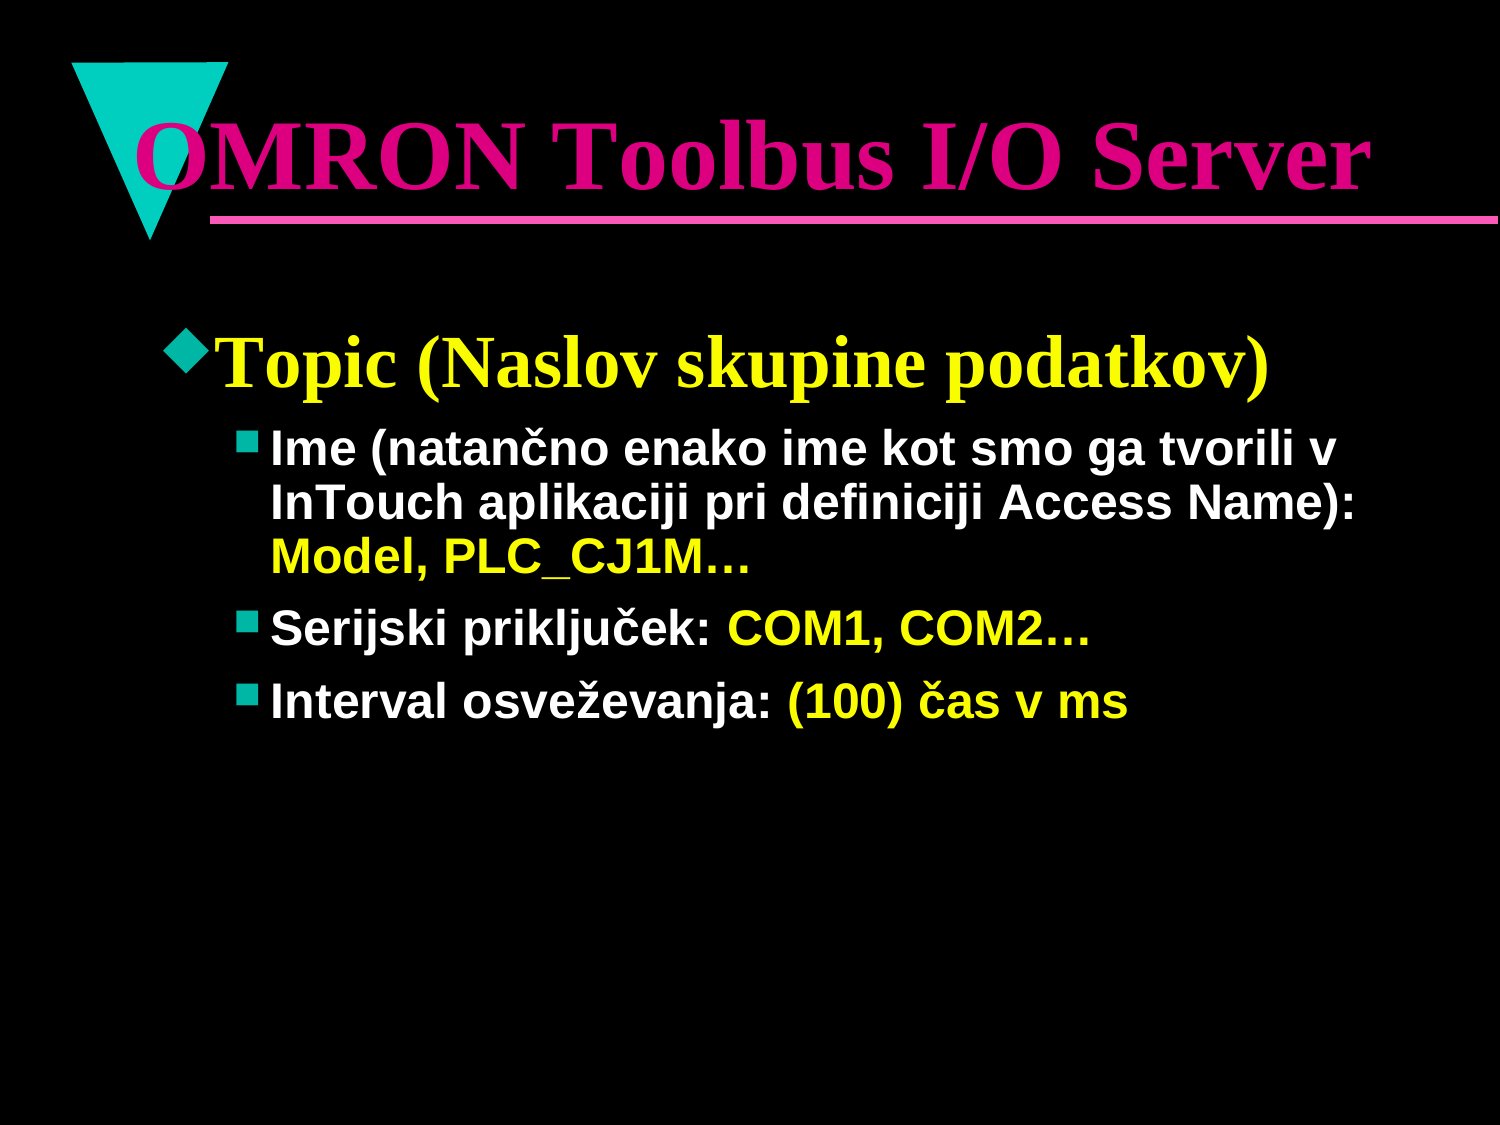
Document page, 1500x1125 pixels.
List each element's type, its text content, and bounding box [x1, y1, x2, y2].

list Topic (Naslov skupine podatkov) Ime (natančno enako ime kot smo ga tvorili v InTouch aplikaciji pri definiciji Access Name): Model, PLC_CJ1M… Serijski priključek: COM1, COM2… Interval osveževanja: (100) čas v ms [143, 314, 1476, 990]
title OMRON Toolbus I/O Server [117, 63, 1500, 251]
